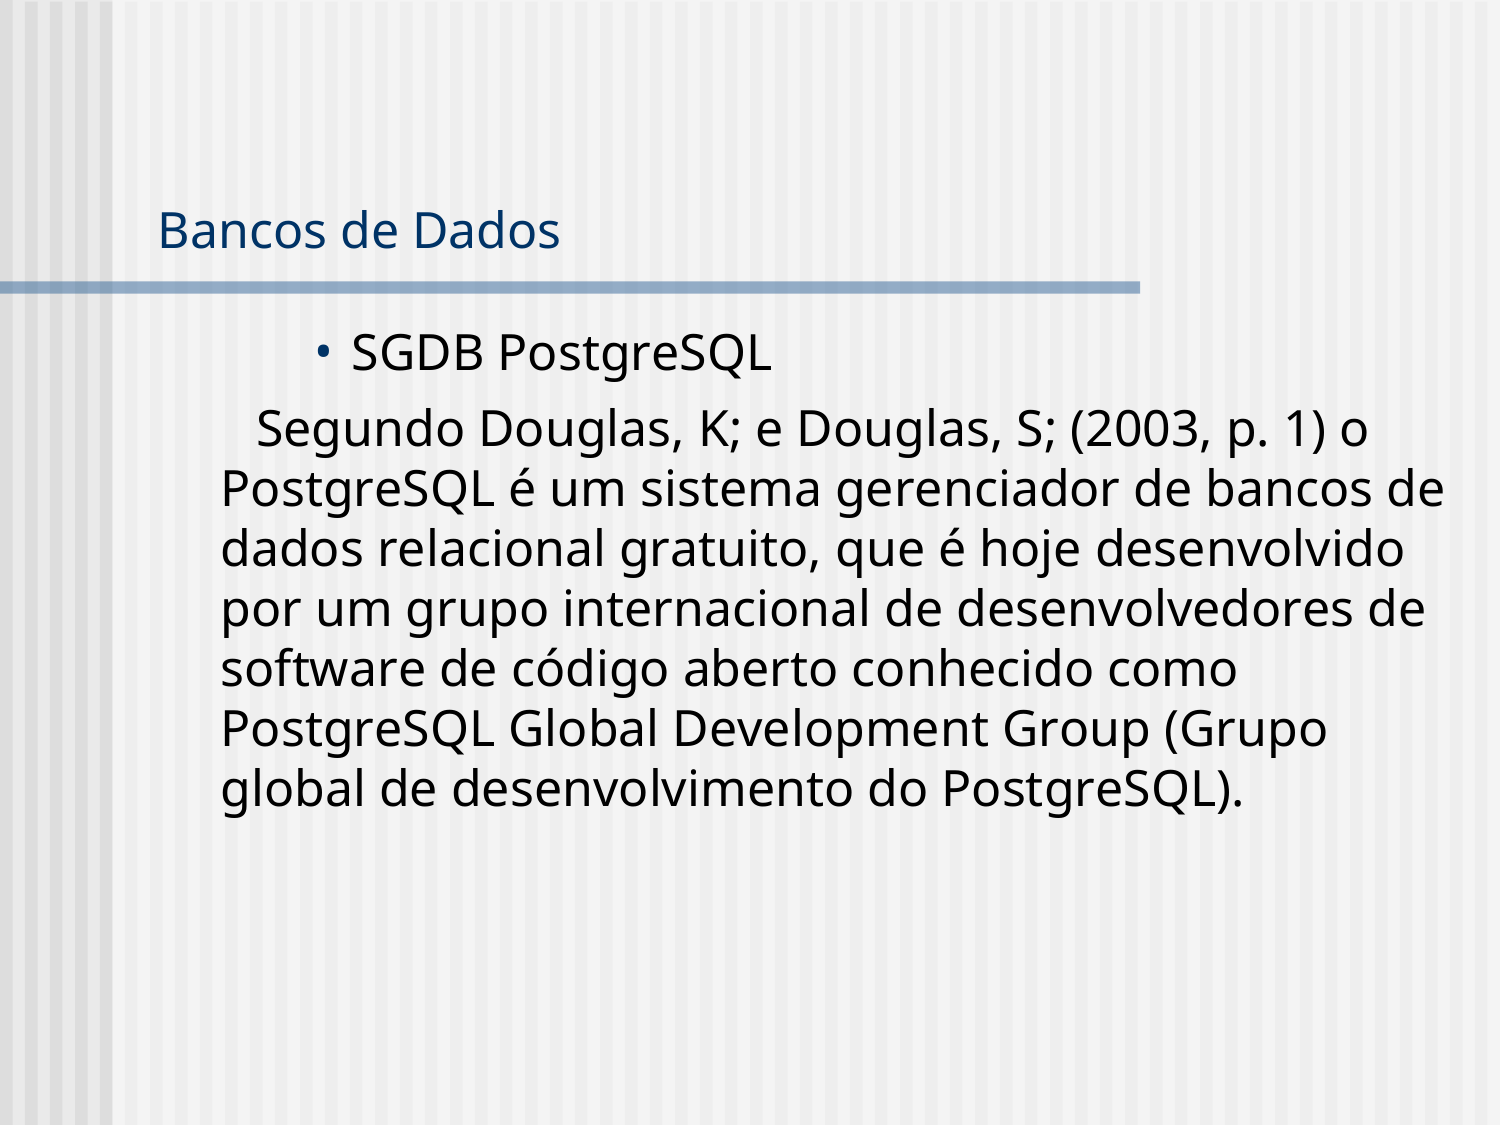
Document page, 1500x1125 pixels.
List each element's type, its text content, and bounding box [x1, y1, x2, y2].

title Bancos de Dados [142, 31, 1482, 267]
list SGDB PostgreSQL Segundo Douglas, K; e Douglas, S; (2003, p. 1) o PostgreSQL é um sistema gerenciador de bancos de dados relacional gratuito, que é hoje desenvolvido por um grupo internacional de desenvolvedores de software de código aberto conhecido como PostgreSQL Global Development Group (Grupo global de desenvolvimento do PostgreSQL). [149, 312, 1481, 1055]
